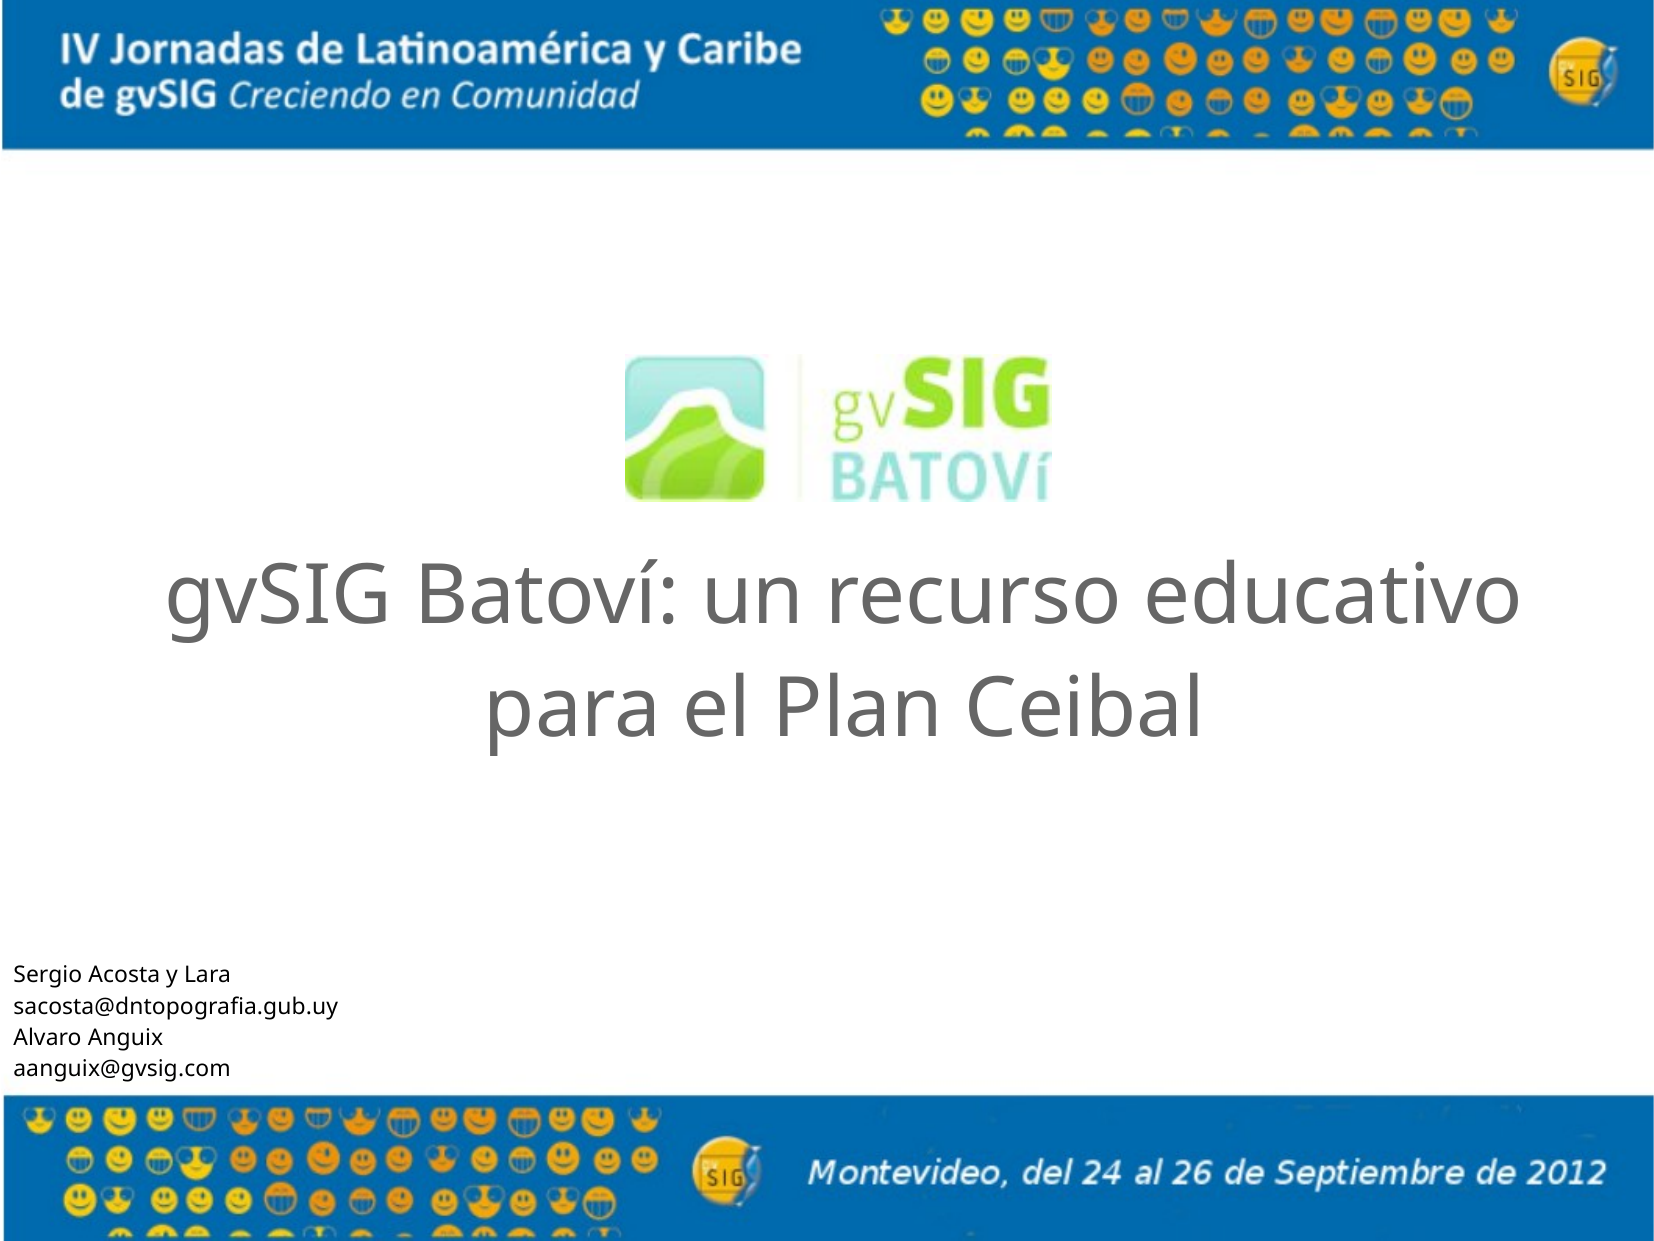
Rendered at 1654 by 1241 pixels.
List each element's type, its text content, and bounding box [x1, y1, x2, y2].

title gvSIG Batoví: un recurso educativo para el Plan Ceibal [130, 544, 1560, 752]
text_box Sergio Acosta y Lara sacosta@dntopografia.gub.uy Alvaro Anguix aanguix@gvsig.com [0, 950, 384, 1077]
picture [1, 0, 1654, 1241]
